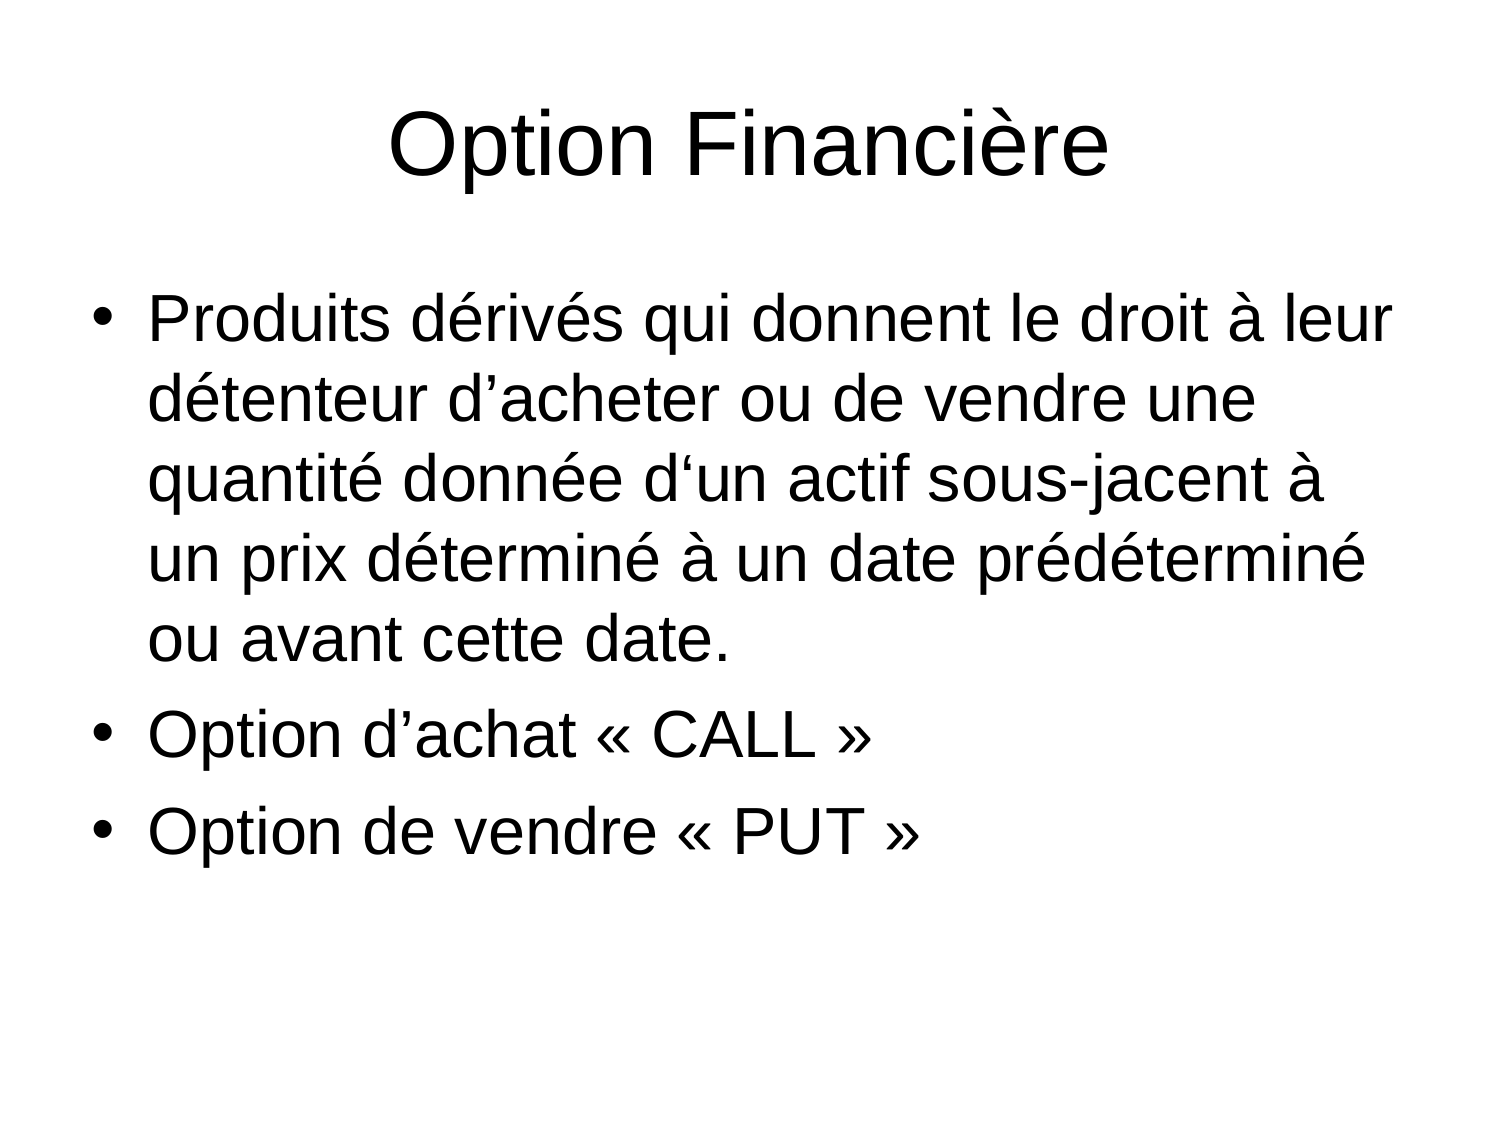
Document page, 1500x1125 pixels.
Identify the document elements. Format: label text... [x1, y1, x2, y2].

title Option Financière [75, 45, 1426, 233]
list Produits dérivés qui donnent le droit à leur détenteur d’acheter ou de vendre une quantité donnée d‘un actif sous-jacent à un prix déterminé à un date prédéterminé ou avant cette date. Option d’achat « CALL » Option de vendre « PUT » [76, 267, 1427, 1010]
